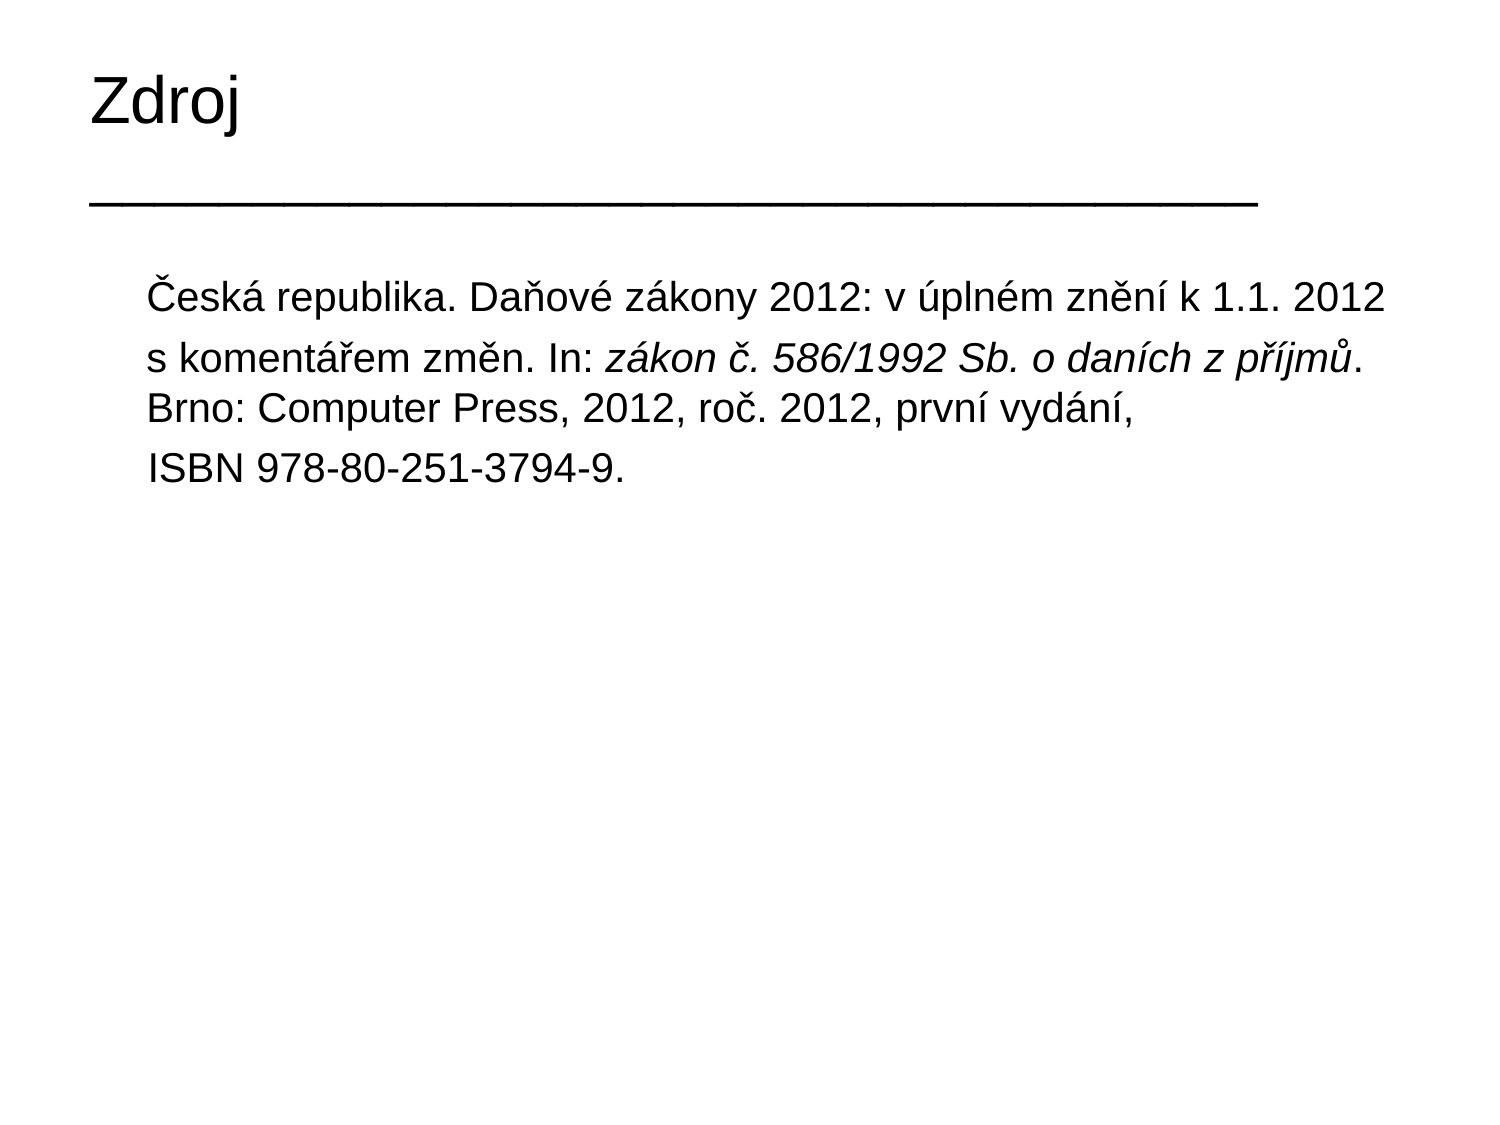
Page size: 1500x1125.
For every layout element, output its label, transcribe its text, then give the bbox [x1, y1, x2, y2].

list Česká republika. Daňové zákony 2012: v úplném znění k 1.1. 2012 s komentářem změn. In: zákon č. 586/1992 Sb. o daních z příjmů. Brno: Computer Press, 2012, roč. 2012, první vydání, ISBN 978-80-251-3794-9. [75, 262, 1426, 1006]
title Zdroj ____________________________________ [75, 30, 1426, 233]
